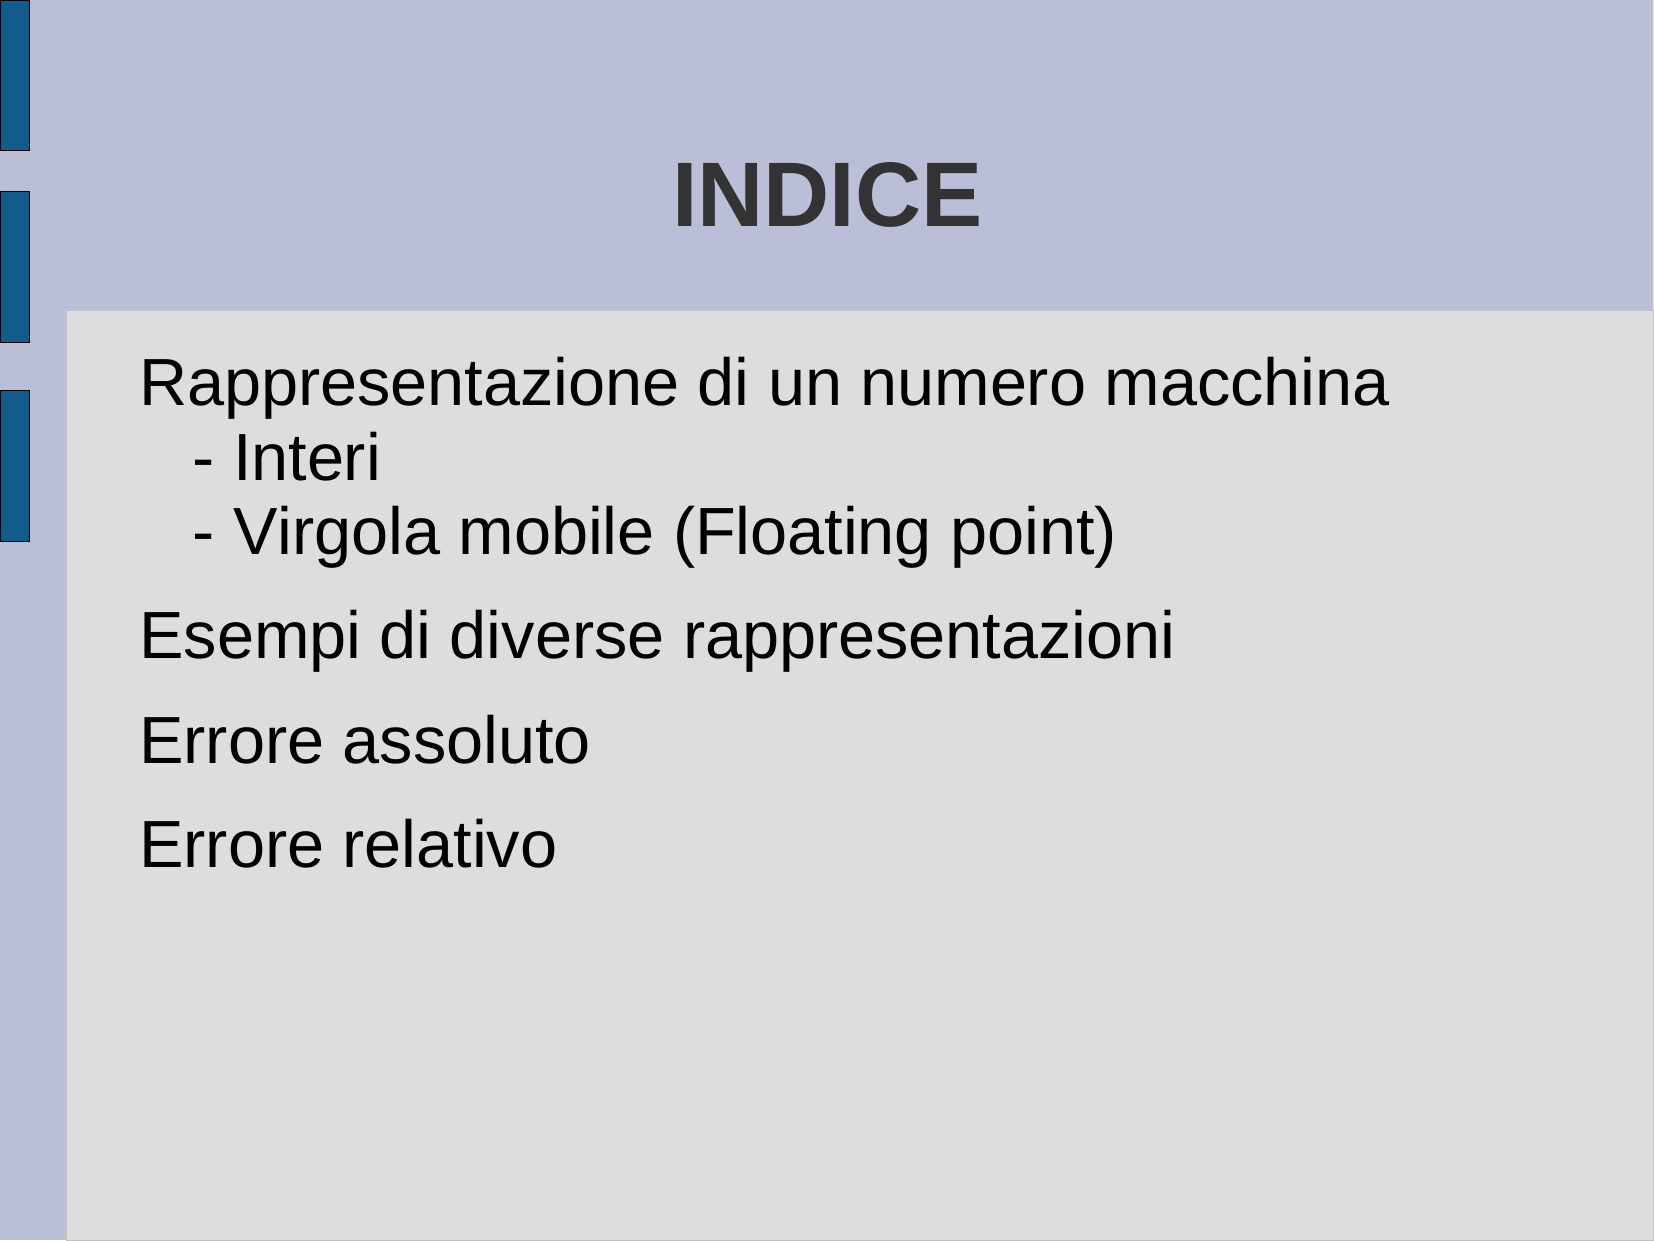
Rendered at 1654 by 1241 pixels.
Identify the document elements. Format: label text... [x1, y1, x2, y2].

list Rappresentazione di un numero macchina - Interi - Virgola mobile (Floating point) Esempi di diverse rappresentazioni Errore assoluto Errore relativo [121, 344, 1534, 1112]
title INDICE [121, 91, 1534, 299]
